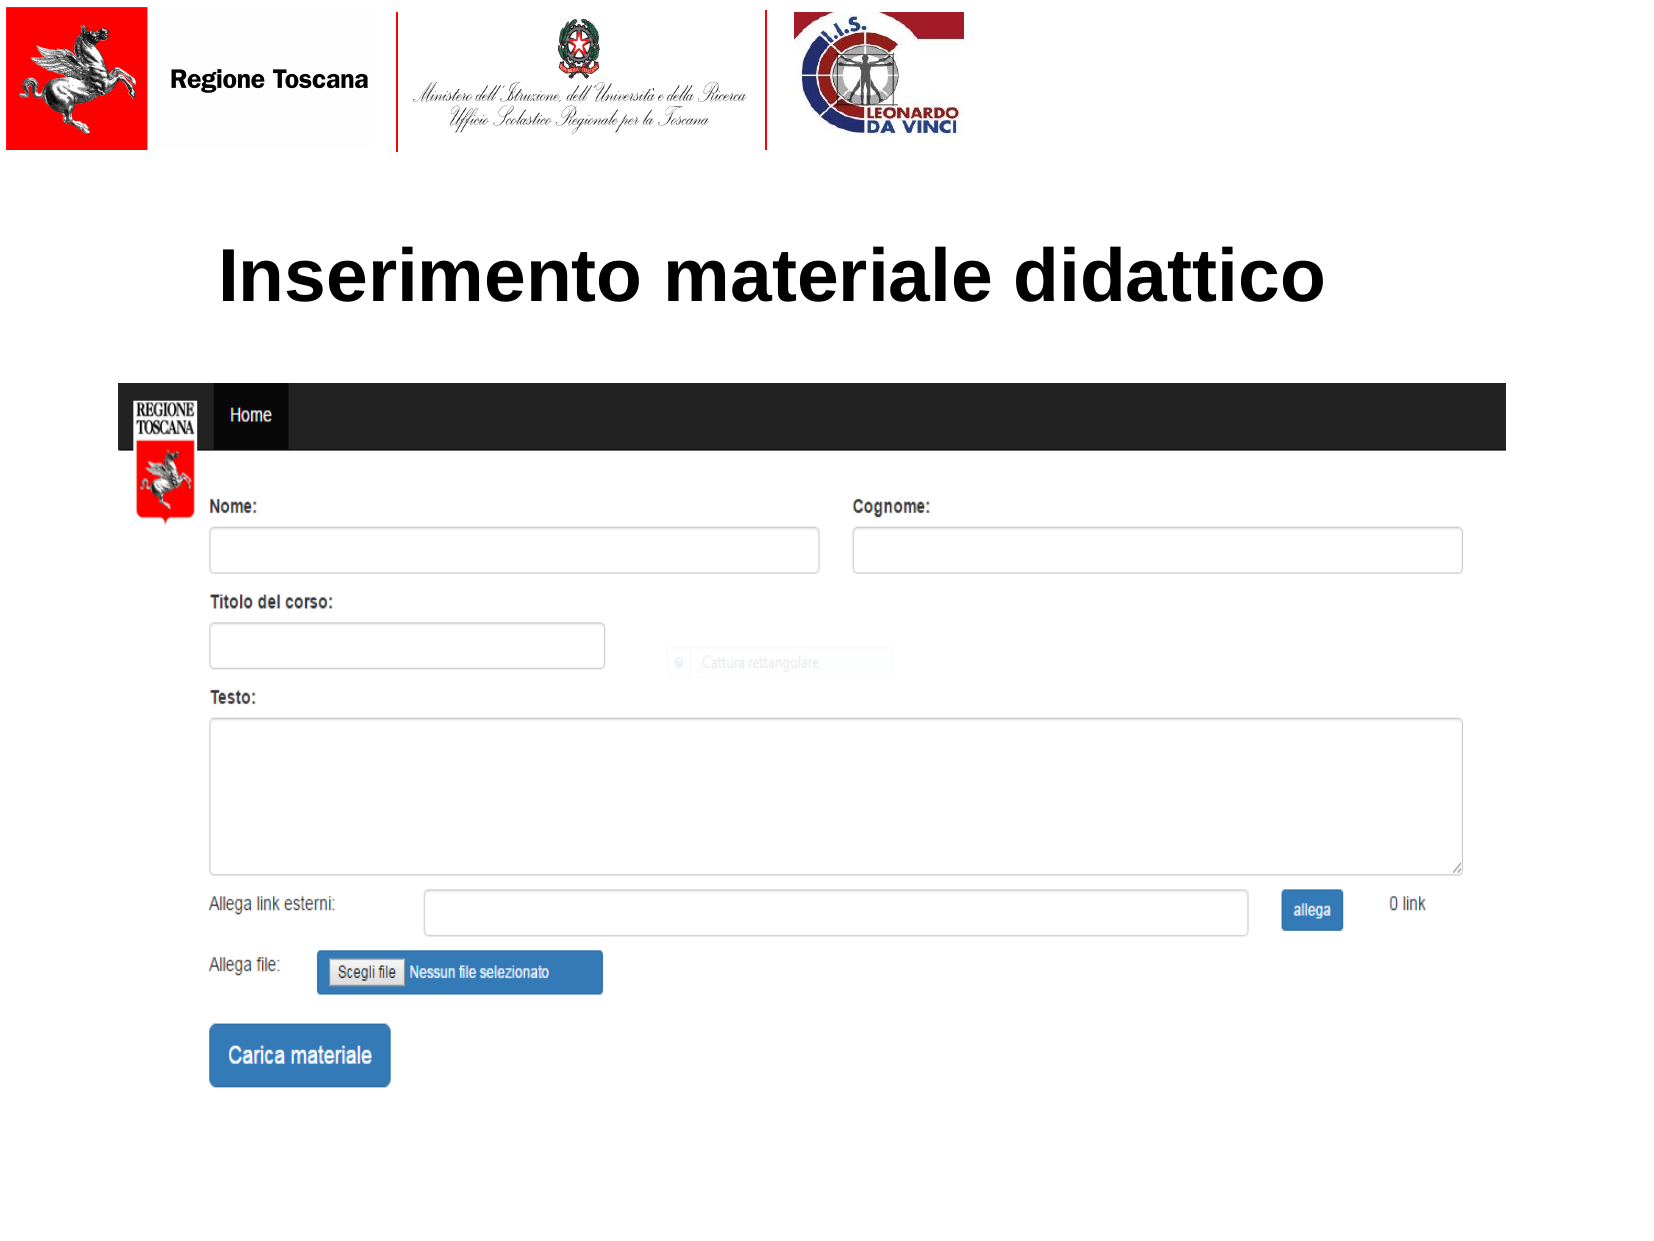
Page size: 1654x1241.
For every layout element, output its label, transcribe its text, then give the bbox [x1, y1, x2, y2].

picture [794, 12, 964, 137]
text_box Inserimento materiale didattico [147, 226, 1418, 325]
picture [6, 7, 371, 150]
picture [410, 13, 749, 139]
picture [118, 383, 1506, 1093]
